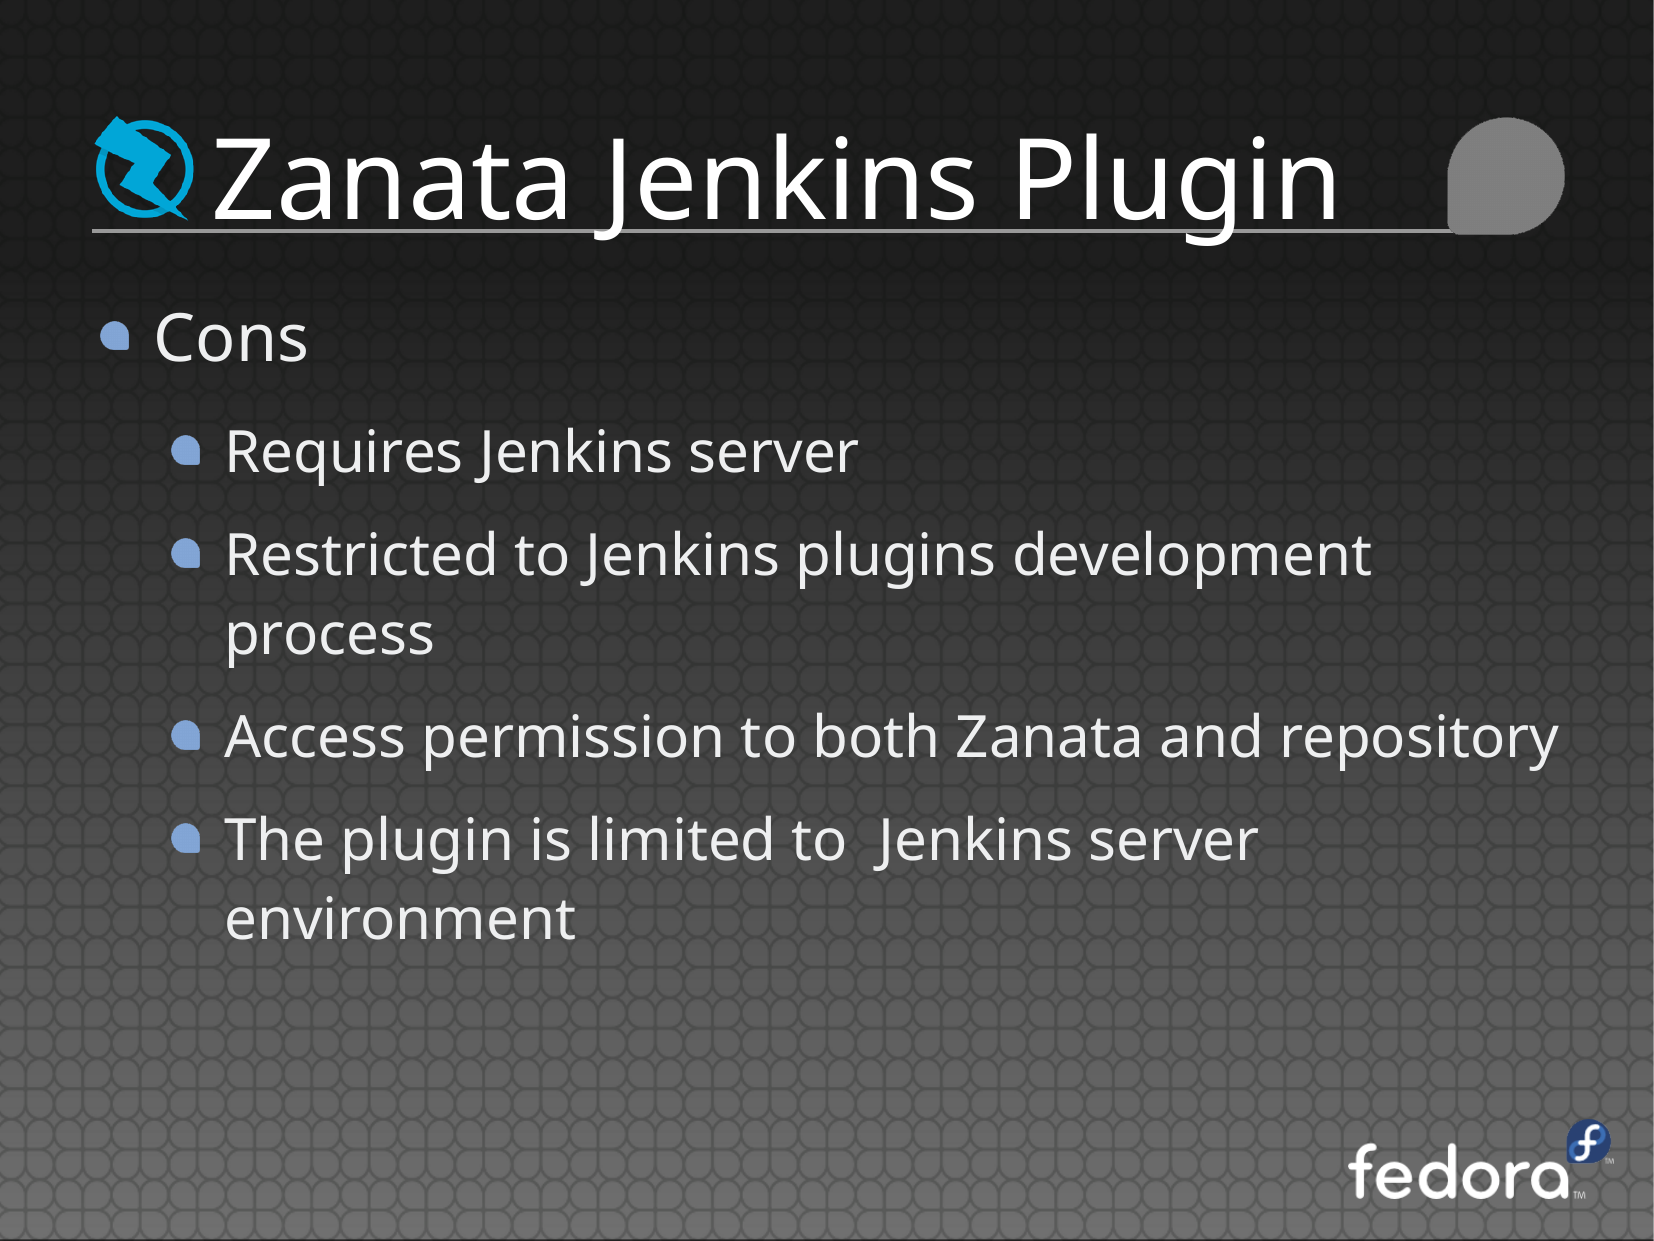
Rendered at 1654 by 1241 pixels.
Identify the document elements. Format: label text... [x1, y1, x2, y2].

picture [0, 0, 1654, 1241]
list Cons Requires Jenkins server Restricted to Jenkins plugins development process Access permission to both Zanata and repository The plugin is limited to Jenkins server environment [82, 290, 1571, 1094]
title Zanata Jenkins Plugin [94, 100, 1426, 251]
